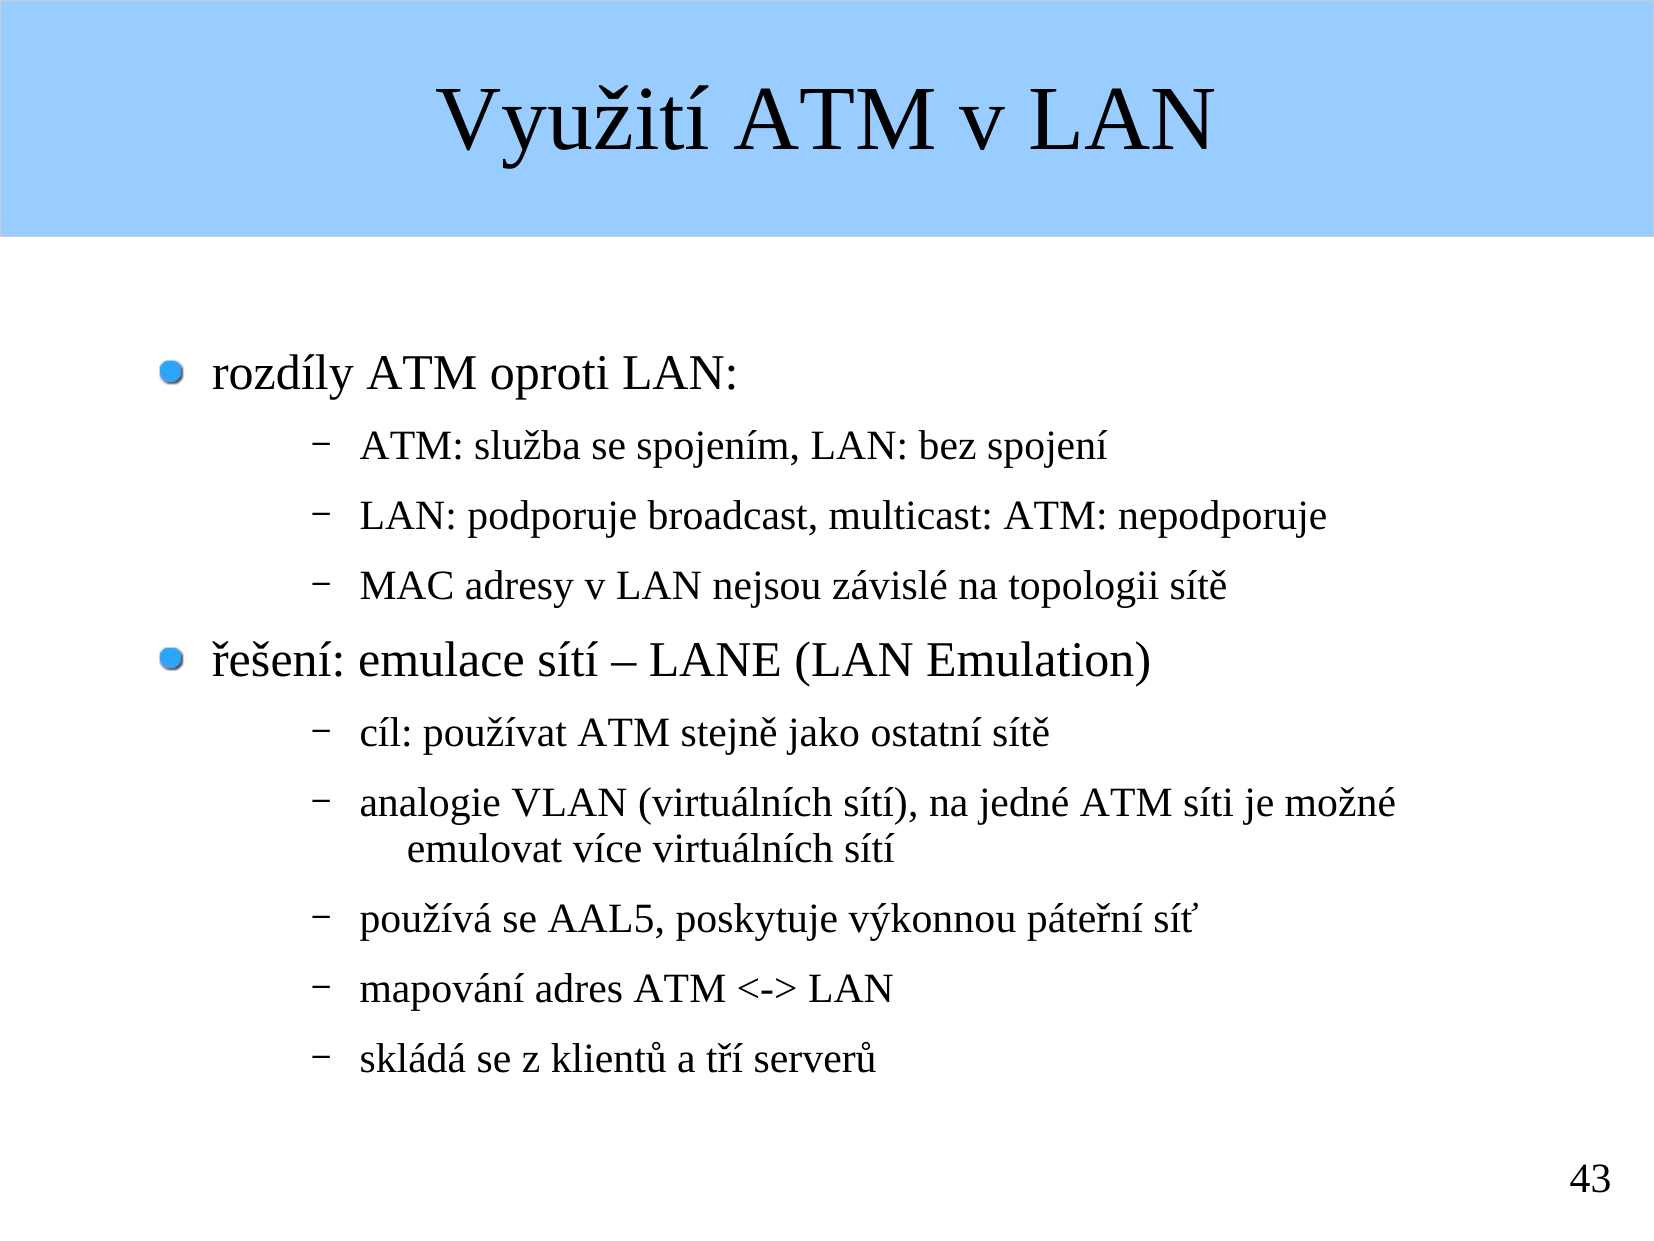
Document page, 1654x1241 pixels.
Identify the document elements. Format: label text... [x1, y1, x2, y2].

list rozdíly ATM oproti LAN: ATM: služba se spojením, LAN: bez spojení LAN: podporuje broadcast, multicast: ATM: nepodporuje MAC adresy v LAN nejsou závislé na topologii sítě řešení: emulace sítí – LANE (LAN Emulation) cíl: používat ATM stejně jako ostatní sítě analogie VLAN (virtuálních sítí), na jedné ATM síti je možné emulovat více virtuálních sítí používá se AAL5, poskytuje výkonnou páteřní síť mapování adres ATM <-> LAN skládá se z klientů a tří serverů [123, 345, 1536, 1152]
title Využití ATM v LAN [0, 0, 1654, 237]
